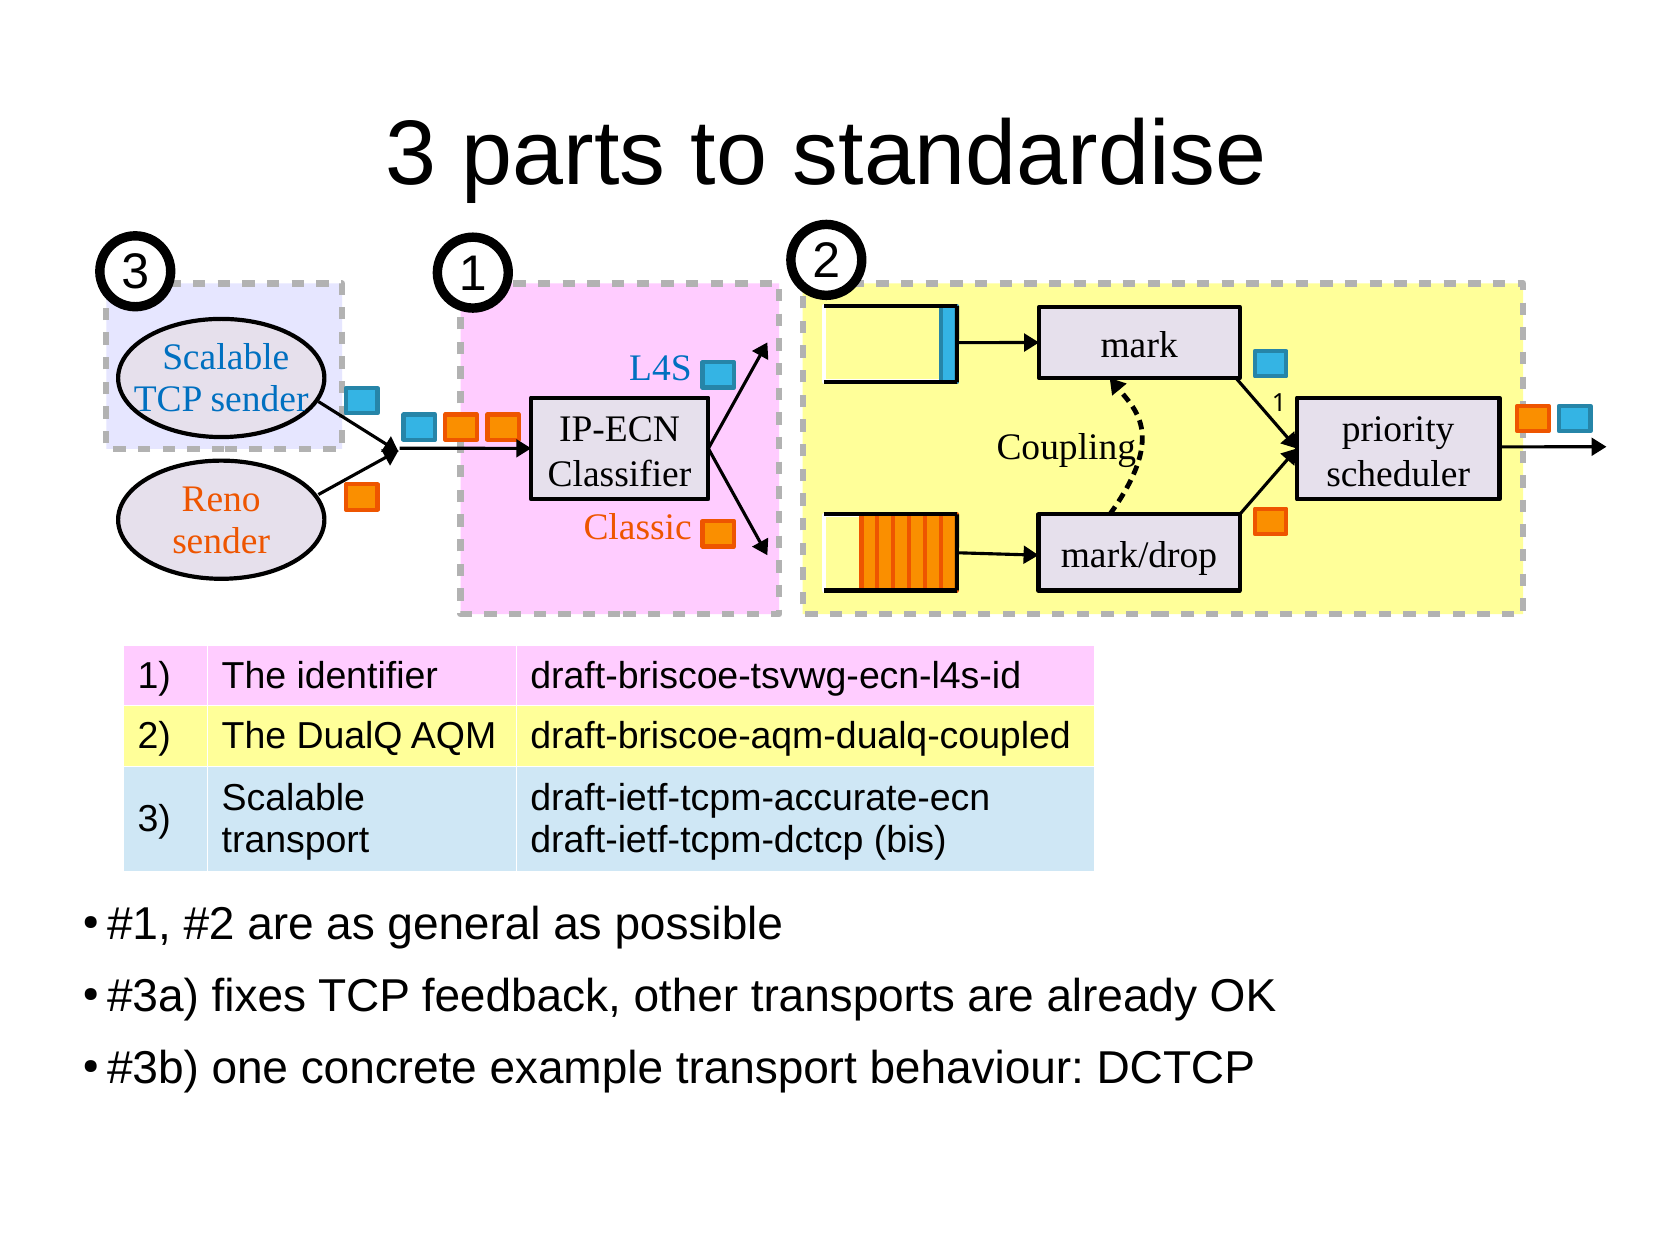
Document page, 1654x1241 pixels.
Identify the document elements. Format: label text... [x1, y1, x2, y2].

list #1, #2 are as general as possible #3a) fixes TCP feedback, other transports are already OK #3b) one concrete example transport behaviour: DCTCP [82, 897, 1571, 1099]
text_box mark [1038, 307, 1240, 378]
text_box mark/drop [1038, 514, 1240, 591]
table_header 1) [124, 646, 207, 705]
text_box [445, 283, 780, 615]
text_box 1 [1233, 362, 1325, 440]
text_box priority scheduler [1296, 397, 1500, 500]
table_cell The DualQ AQM [208, 706, 516, 766]
text_box 1 [437, 237, 509, 309]
text_box IP-ECN Classifier [531, 397, 709, 500]
table_cell 3) [124, 767, 207, 871]
table_header draft-briscoe-tsvwg-ecn-l4s-id [517, 646, 1094, 705]
text_box L4S [607, 335, 707, 396]
text_box Coupling [981, 415, 1152, 475]
text_box Classic [568, 494, 707, 555]
text_box [802, 283, 1549, 615]
text_box Scalable TCP sender [118, 318, 325, 438]
table_cell draft-ietf-tcpm-accurate-ecn draft-ietf-tcpm-dctcp (bis) [517, 767, 1094, 871]
text_box [345, 484, 378, 510]
text_box Reno sender [118, 460, 325, 579]
text_box [403, 414, 436, 440]
text_box [106, 283, 343, 449]
table_header The identifier [208, 646, 516, 705]
text_box [1558, 405, 1591, 432]
title 3 parts to standardise [82, 49, 1571, 257]
table_cell 2) [124, 706, 207, 766]
table_cell draft-briscoe-aqm-dualq-coupled [517, 706, 1094, 766]
text_box [345, 387, 378, 414]
text_box 2 [790, 224, 862, 296]
table_cell Scalable transport [208, 767, 516, 871]
text_box [826, 516, 954, 588]
text_box [826, 308, 954, 380]
text_box 3 [99, 235, 171, 307]
